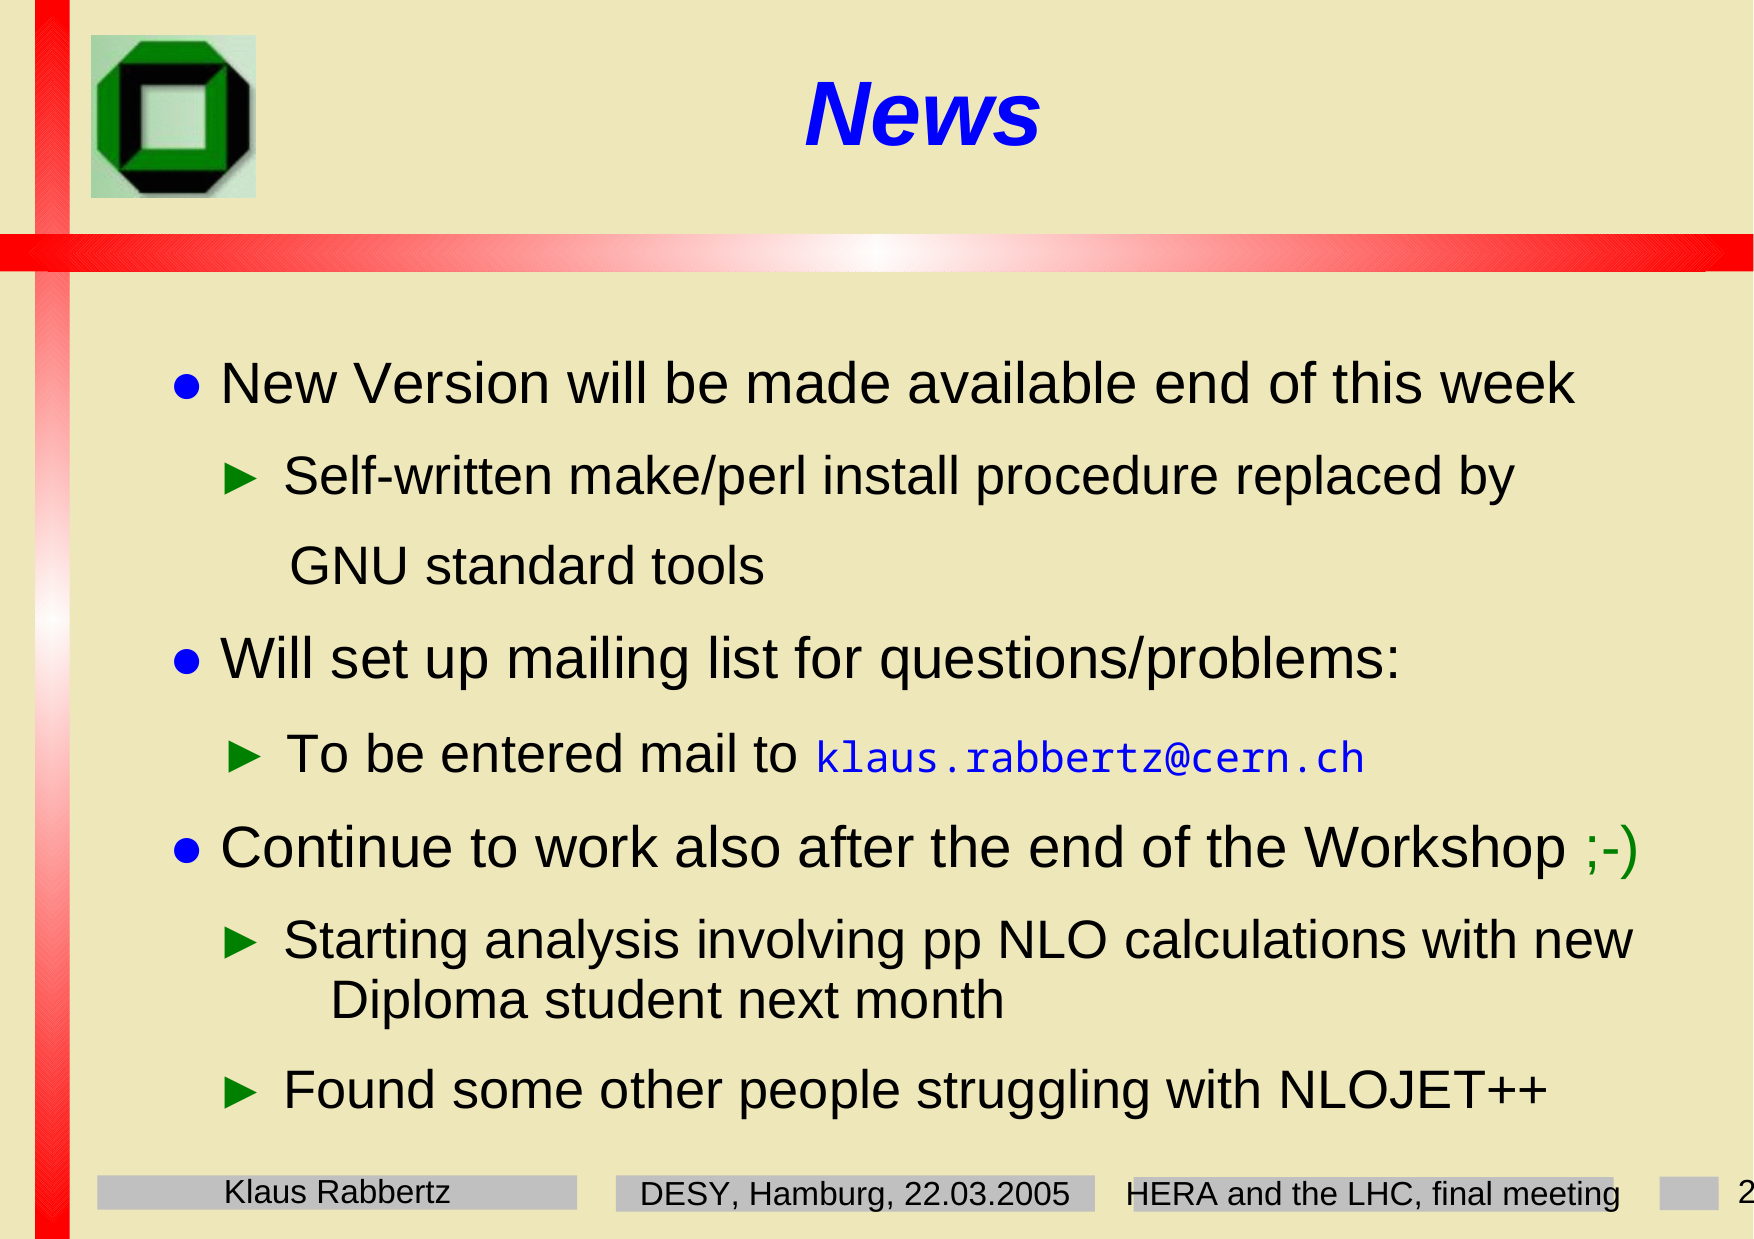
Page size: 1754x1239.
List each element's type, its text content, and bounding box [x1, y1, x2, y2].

list ● New Version will be made available end of this week ► Self-written make/perl install procedure replaced by GNU standard tools ● Will set up mailing list for questions/problems: ► To be entered mail to klaus.rabbertz@cern.ch ● Continue to work also after the end of the Workshop ;-) ► Starting analysis involving pp NLO calculations with new Diploma student next month ► Found some other people struggling with NLOJET++ [157, 350, 1655, 1121]
title News [282, 10, 1566, 217]
picture [91, 35, 256, 198]
